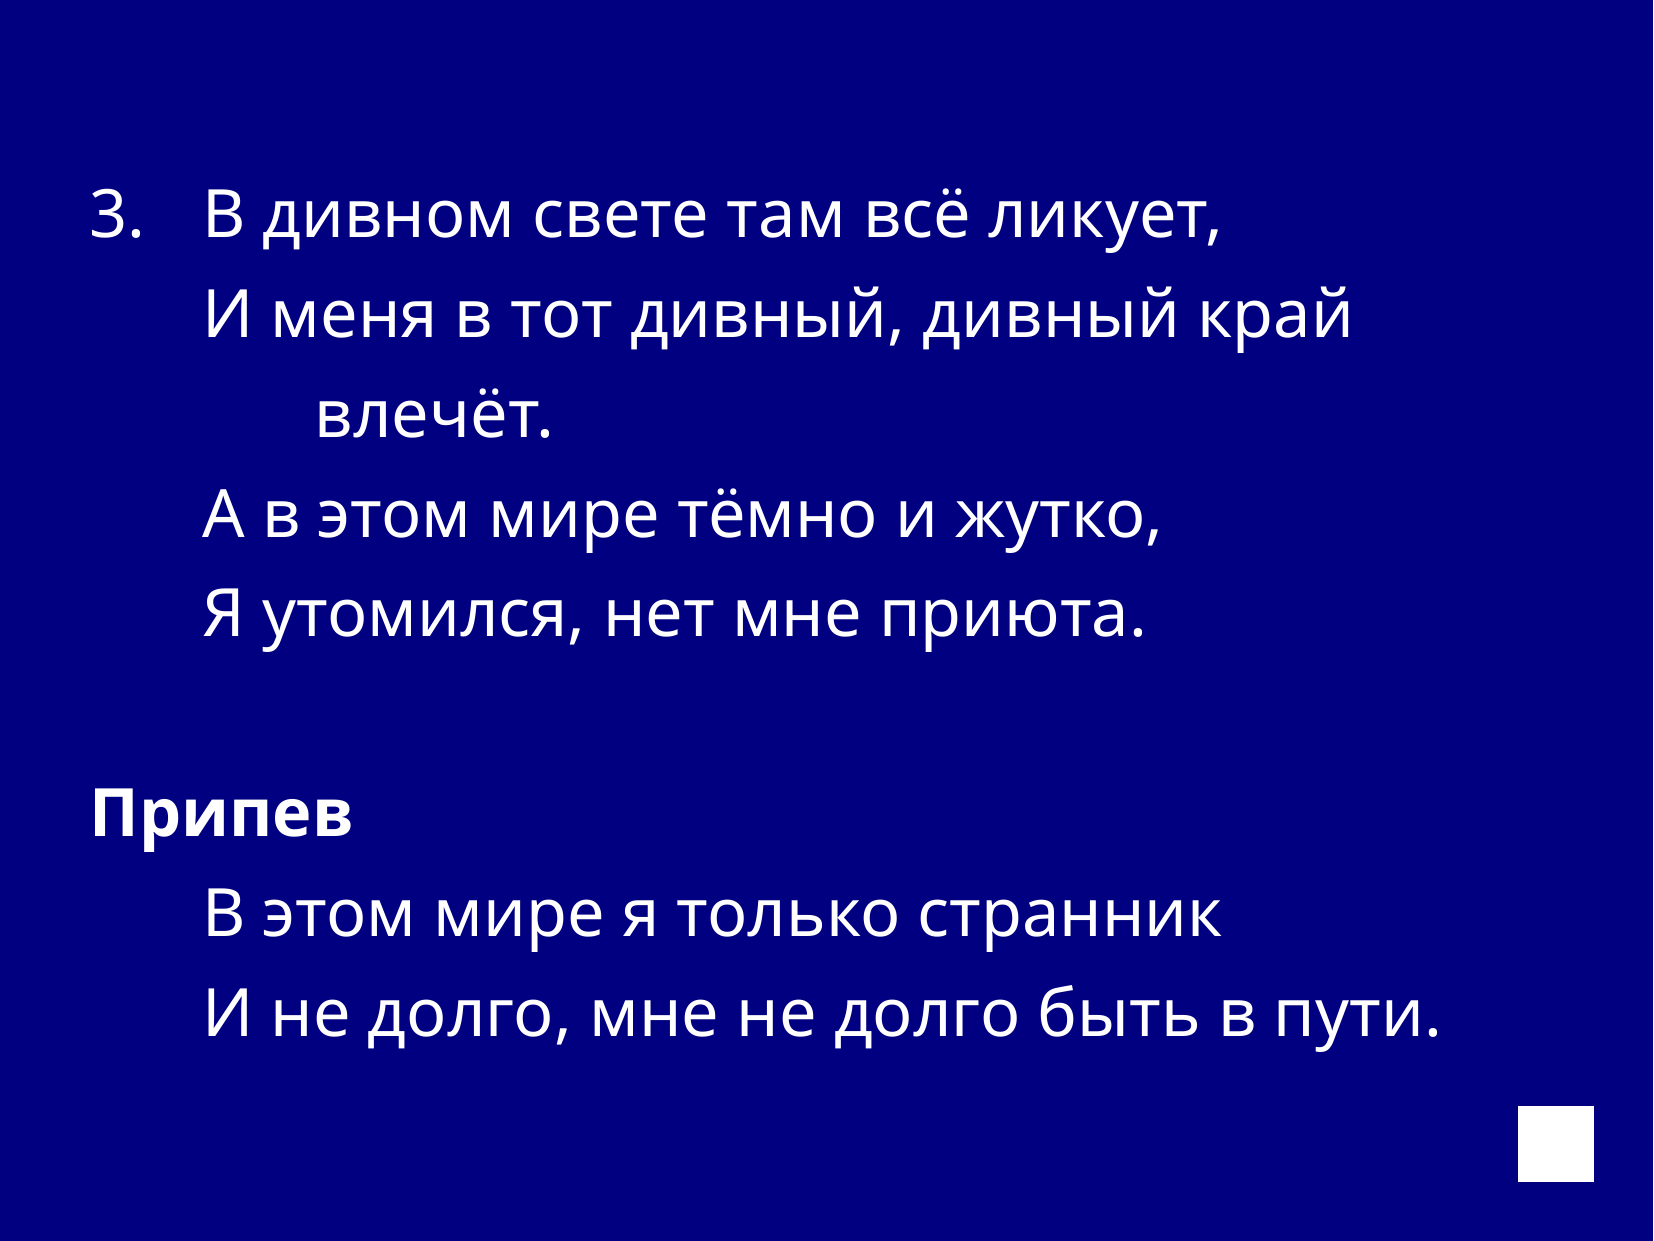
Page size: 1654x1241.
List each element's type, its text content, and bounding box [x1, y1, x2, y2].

text_box [1518, 1163, 1594, 1182]
text_box 3. В дивном свете там всё ликует, И меня в тот дивный, дивный край влечёт. А в этом мире тёмно и жутко, Я утомился, нет мне приюта. Припев В этом мире я только странник И не долго, мне не долго быть в пути. [75, 150, 1653, 1163]
